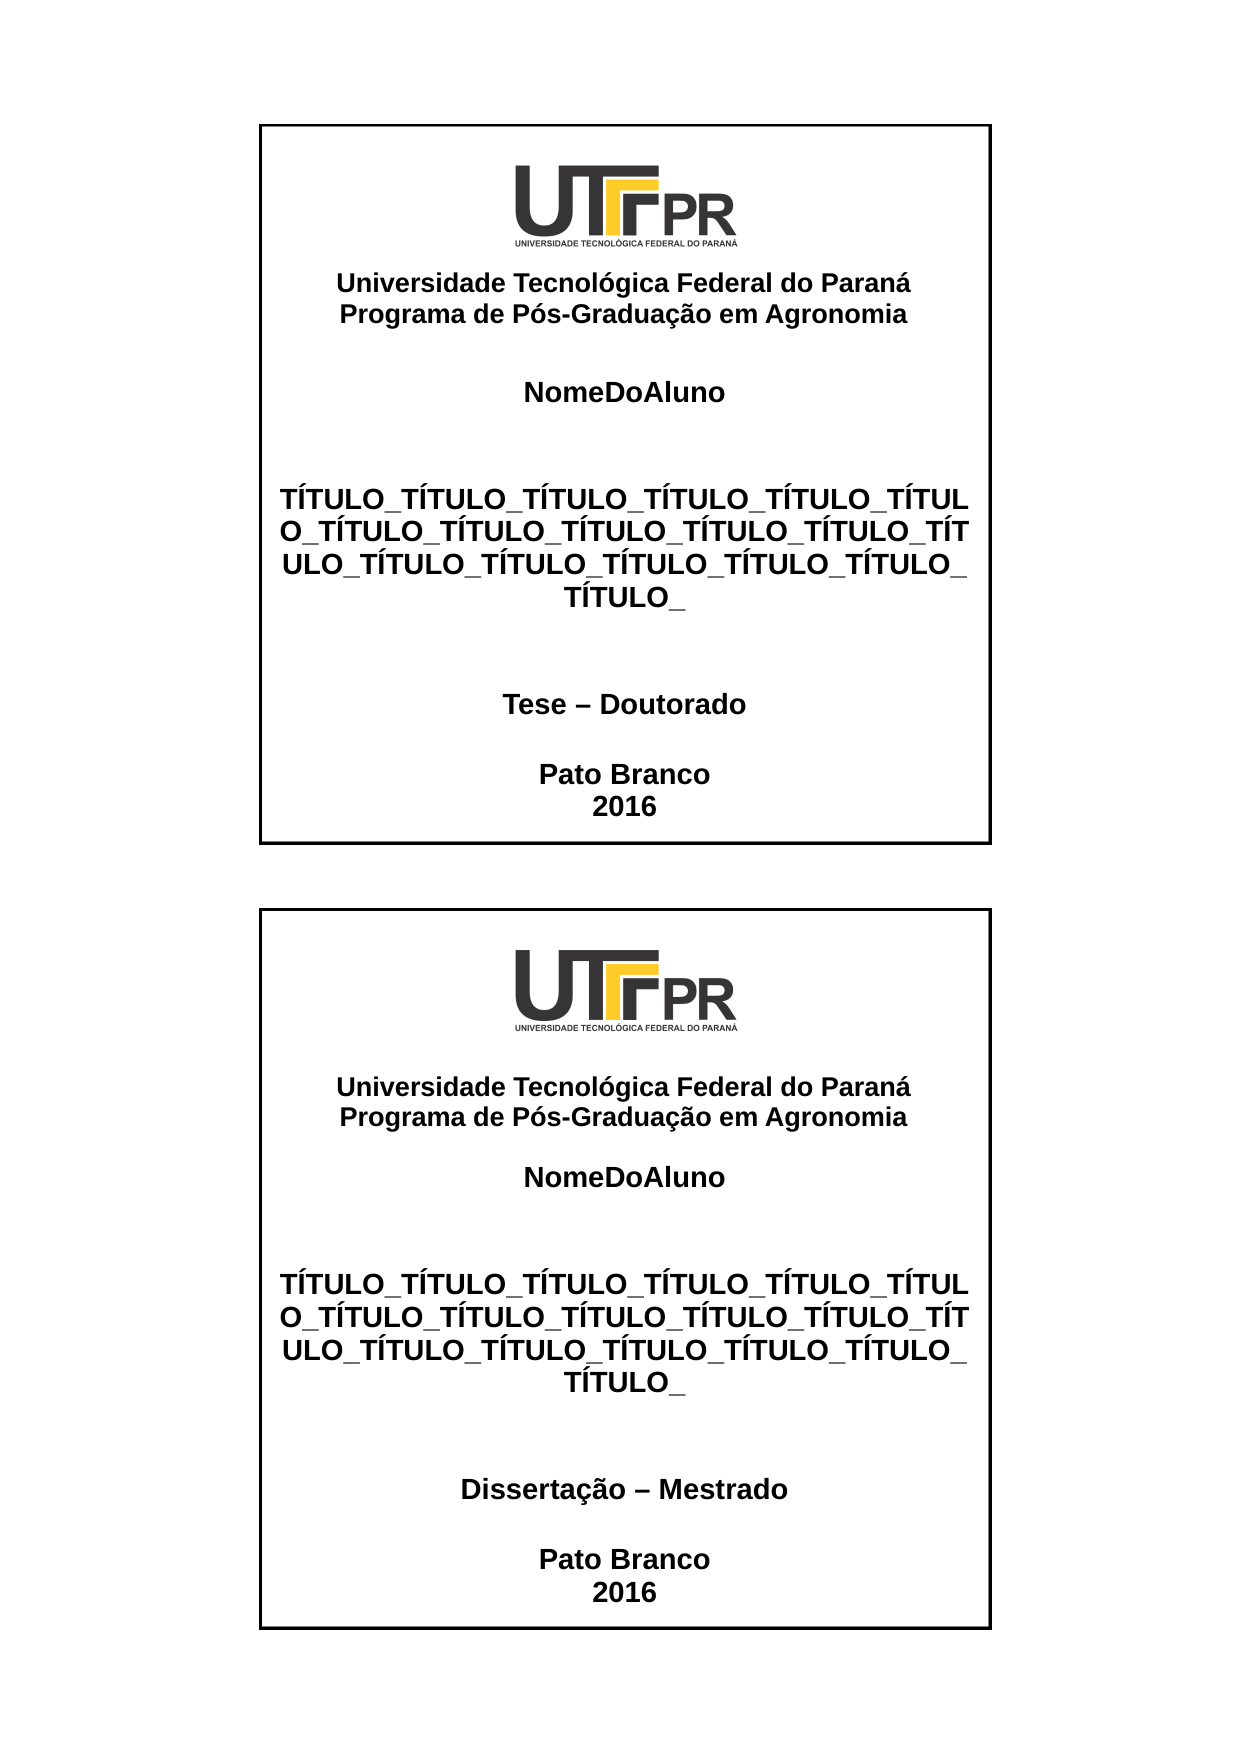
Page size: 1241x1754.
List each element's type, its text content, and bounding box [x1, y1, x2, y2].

title Universidade Tecnológica Federal do Paraná Programa de Pós-Graduação em Agronomia [254, 248, 993, 350]
picture [259, 124, 992, 248]
text_box NomeDoAluno TÍTULO_TÍTULO_TÍTULO_TÍTULO_TÍTULO_TÍTULO_TÍTULO_TÍTULO_TÍTULO_TÍTULO_TÍTULO_TÍTULO_TÍTULO_TÍTULO_TÍTULO_TÍTULO_TÍTULO_TÍTULO_ Dissertação – Mestrado Pato Branco 2016 [278, 1153, 971, 1626]
picture [259, 350, 992, 845]
text_box NomeDoAluno TÍTULO_TÍTULO_TÍTULO_TÍTULO_TÍTULO_TÍTULO_TÍTULO_TÍTULO_TÍTULO_TÍTULO_TÍTULO_TÍTULO_TÍTULO_TÍTULO_TÍTULO_TÍTULO_TÍTULO_TÍTULO_ Tese – Doutorado Pato Branco 2016 [278, 358, 971, 841]
picture [259, 1153, 992, 1630]
title Universidade Tecnológica Federal do Paraná Programa de Pós-Graduação em Agronomia [254, 1051, 993, 1153]
picture [259, 908, 992, 1051]
